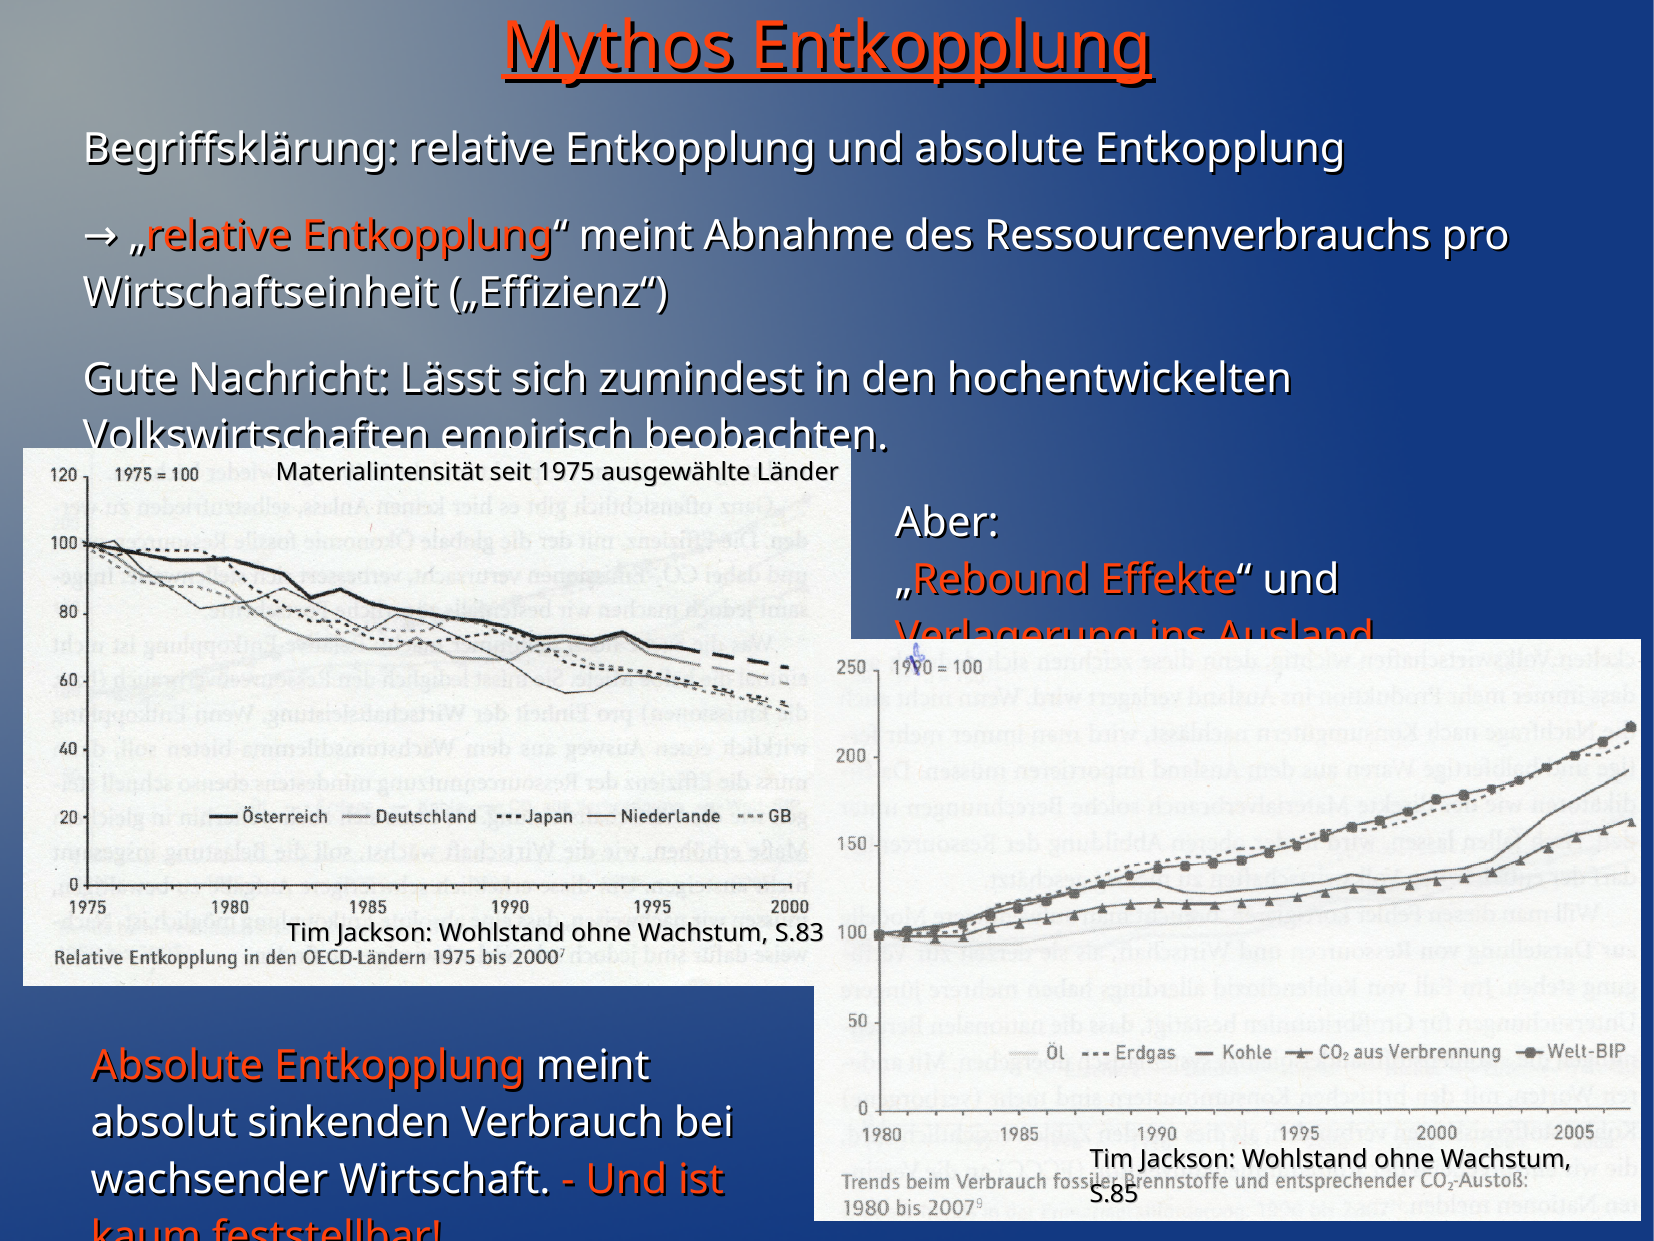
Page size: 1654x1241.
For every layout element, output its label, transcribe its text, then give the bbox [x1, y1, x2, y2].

picture [373, 1232, 384, 1241]
text_box Absolute Entkopplung meint absolut sinkenden Verbrauch bei wachsender Wirtschaft. - Und ist kaum feststellbar! [75, 1027, 811, 1182]
text_box Materialintensität seit 1975 ausgewählte Länder [260, 446, 1028, 508]
picture [0, 0, 1654, 1241]
list Begriffsklärung: relative Entkopplung und absolute Entkopplung → „relative Entkopplung“ meint Abnahme des Ressourcenverbrauchs pro Wirtschaftseinheit („Effizienz“) Gute Nachricht: Lässt sich zumindest in den hochentwickelten Volkswirtschaften empirisch beobachten. Aber: „Rebound Effekte“ und Verlagerung ins Ausland machen den Effekt zunichte: [82, 118, 1571, 639]
picture [328, 1232, 337, 1237]
picture [185, 1232, 194, 1241]
text_box Tim Jackson: Wohlstand ohne Wachstum, S.85 [1074, 1133, 1641, 1196]
text_box Tim Jackson: Wohlstand ohne Wachstum, S.83 [271, 907, 1039, 969]
picture [171, 1232, 180, 1241]
picture [235, 1232, 244, 1237]
title Mythos Entkopplung [82, 3, 1571, 83]
